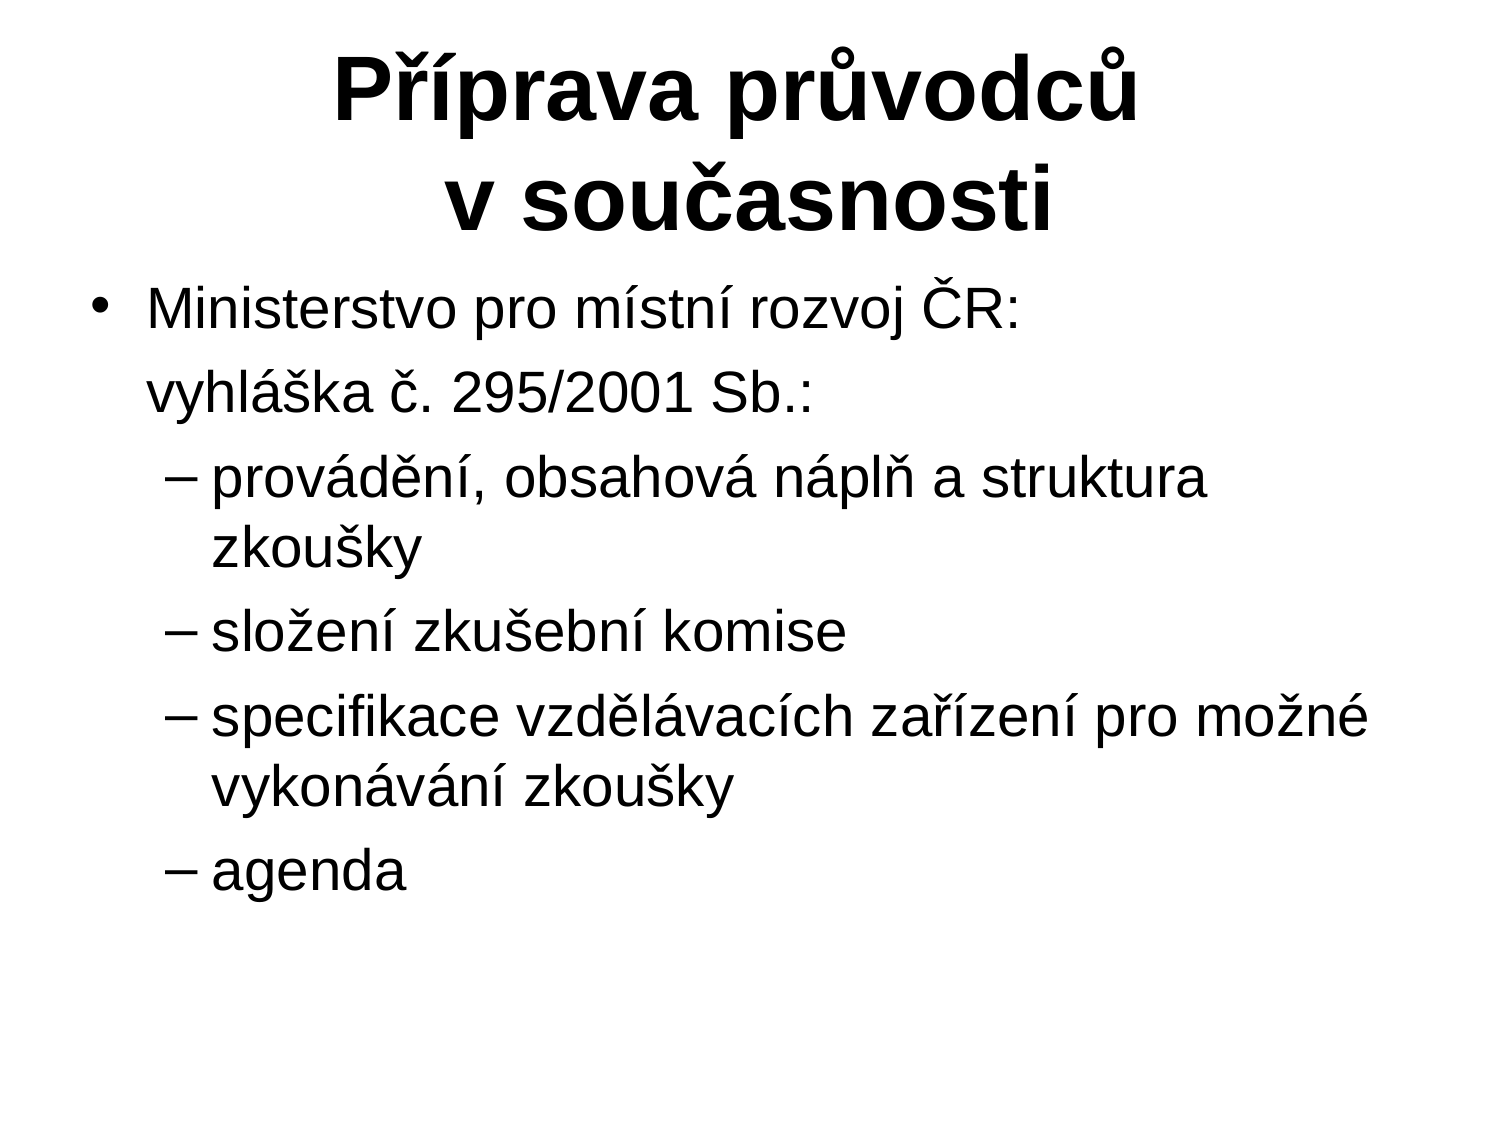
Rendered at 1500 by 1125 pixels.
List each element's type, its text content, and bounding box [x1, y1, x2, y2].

title Příprava průvodců v současnosti [75, 21, 1426, 257]
list Ministerstvo pro místní rozvoj ČR: vyhláška č. 295/2001 Sb.: provádění, obsahová náplň a struktura zkoušky složení zkušební komise specifikace vzdělávacích zařízení pro možné vykonávání zkoušky agenda [75, 262, 1426, 1007]
